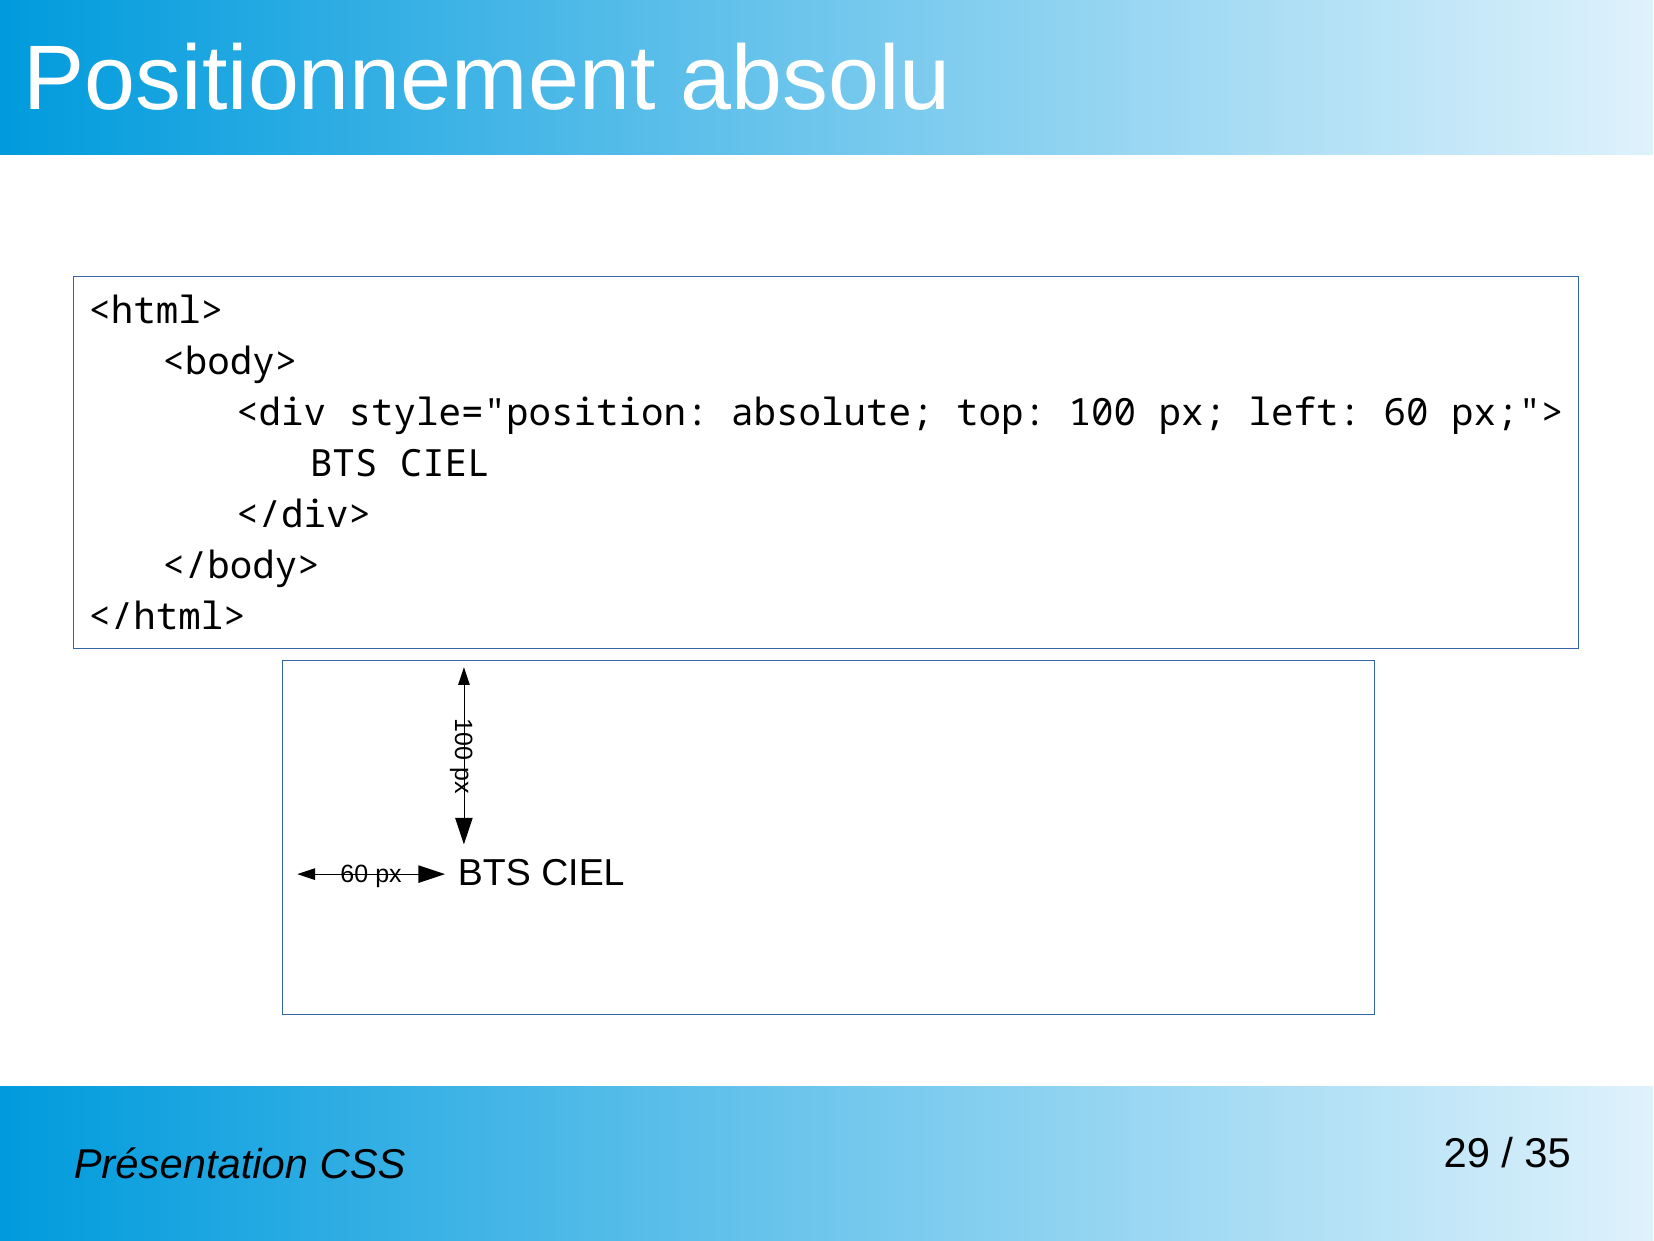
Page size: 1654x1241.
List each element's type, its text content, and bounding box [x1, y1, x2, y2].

text_box <html> <body> <div style="position: absolute; top: 100 px; left: 60 px;"> BTS CIEL </div> </body> </html> [73, 276, 1579, 596]
text_box BTS CIEL [443, 844, 768, 903]
title Positionnement absolu [23, 25, 1512, 130]
